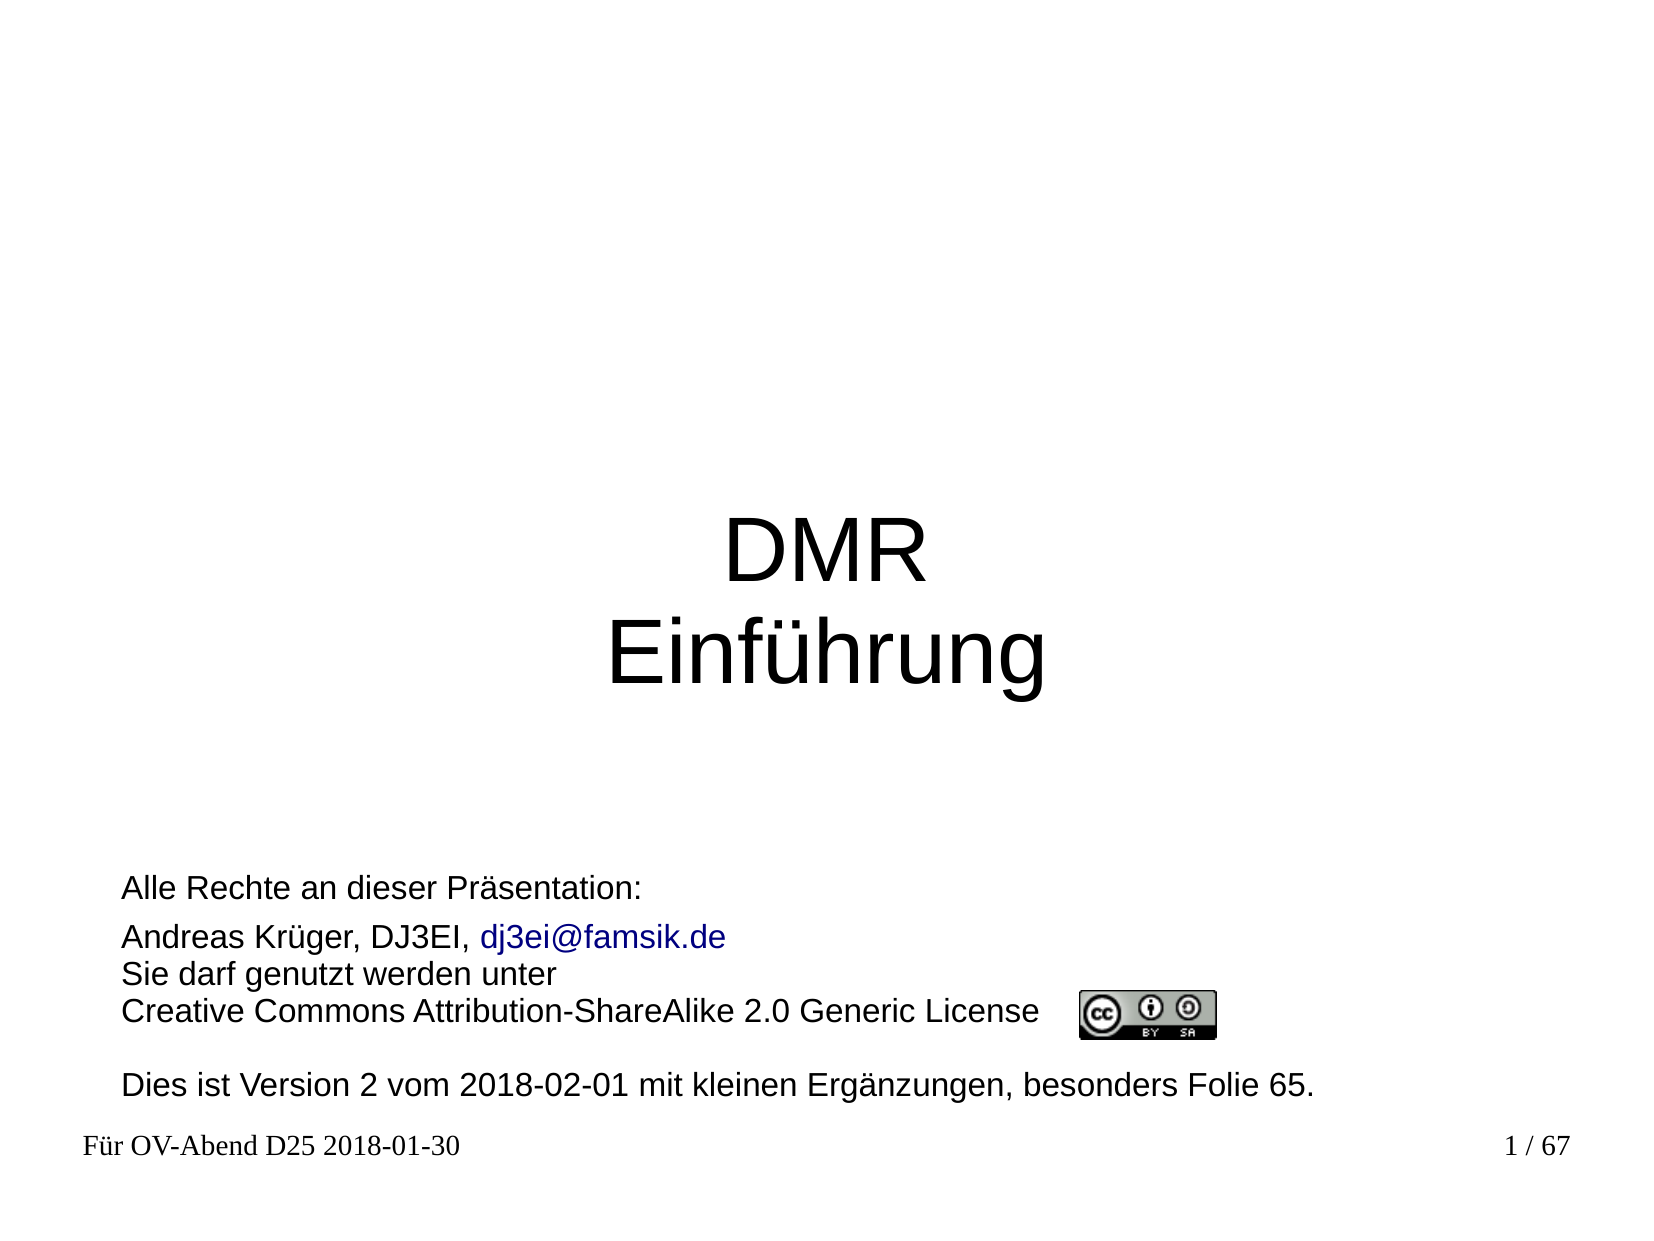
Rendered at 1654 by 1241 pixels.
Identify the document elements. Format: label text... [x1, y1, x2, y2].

text_box Alle Rechte an dieser Präsentation: Andreas Krüger, DJ3EI, dj3ei@famsik.de Sie darf genutzt werden unter Creative Commons Attribution-ShareAlike 2.0 Generic License Dies ist Version 2 vom 2018-02-01 mit kleinen Ergänzungen, besonders Folie 65. [106, 862, 1542, 1112]
picture [1079, 990, 1217, 1040]
title DMR Einführung [82, 398, 1571, 804]
